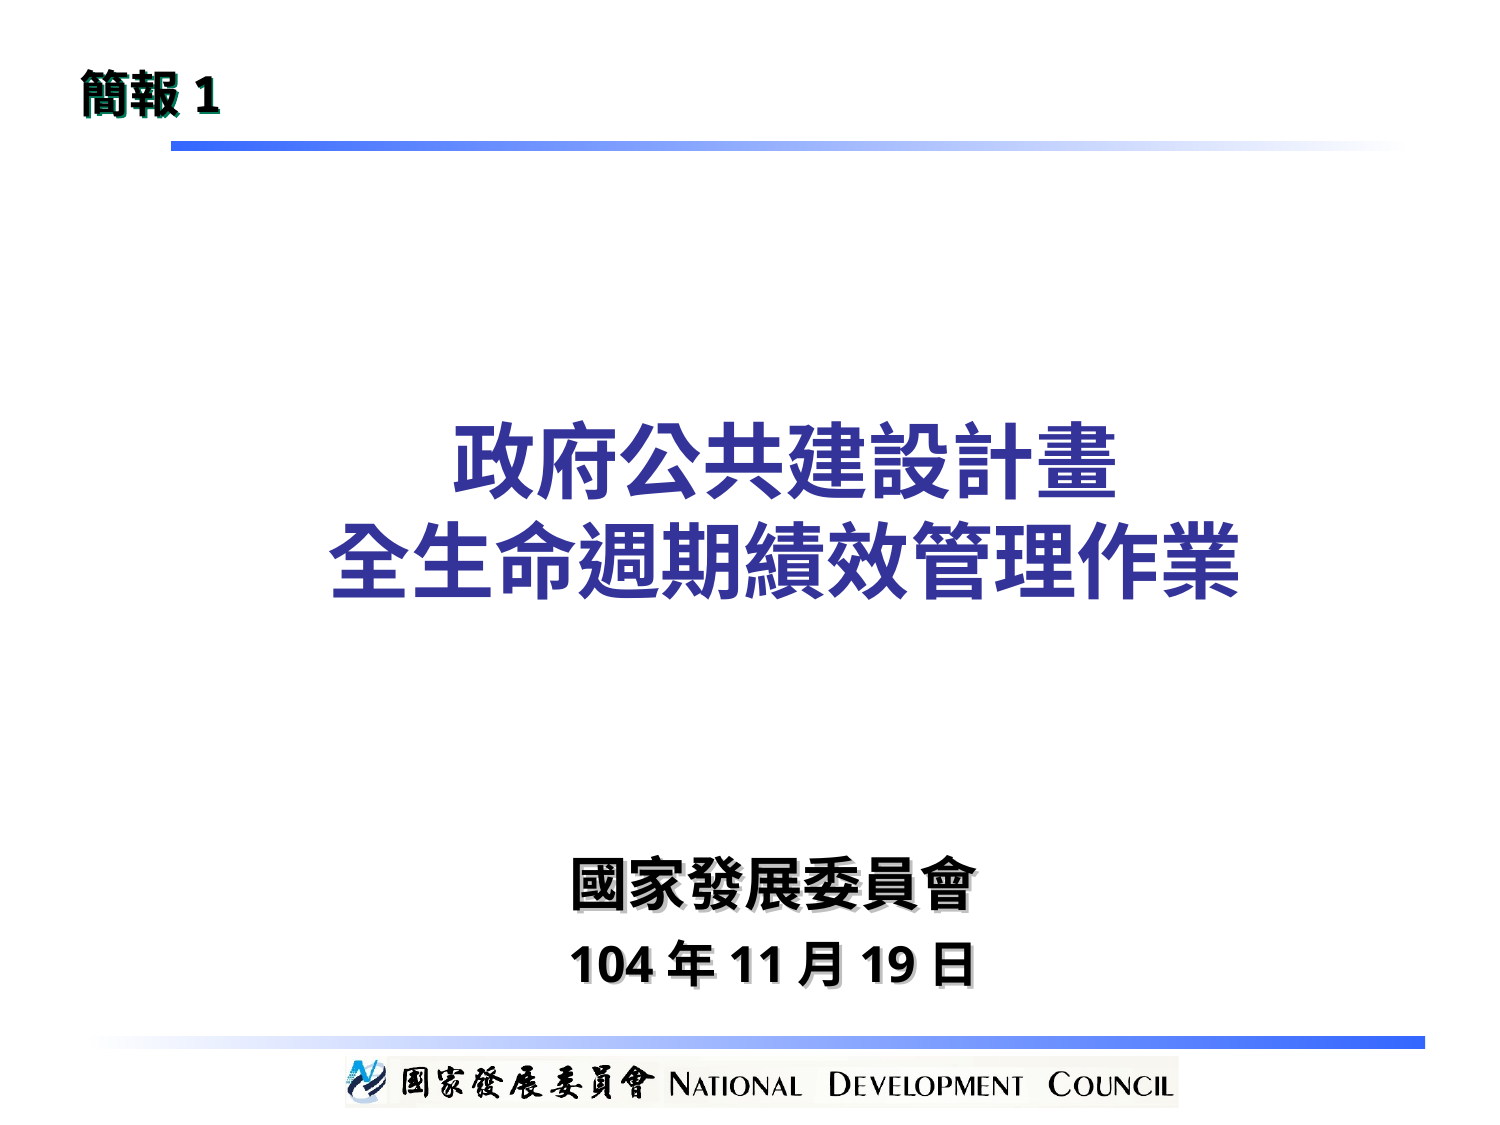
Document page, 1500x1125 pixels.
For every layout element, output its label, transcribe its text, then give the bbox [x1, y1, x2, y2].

text_box 18 [1259, 1036, 1263, 1048]
text_box 11 [1378, 1036, 1382, 1048]
text_box 政府公共建設計畫 全生命週期績效管理作業 [124, 397, 1447, 621]
text_box 11 [1352, 1036, 1356, 1048]
text_box [53, 42, 242, 118]
text_box 國家發展委員會 104年11月19日 [195, 822, 1353, 964]
text_box 簡報1 [64, 54, 266, 130]
